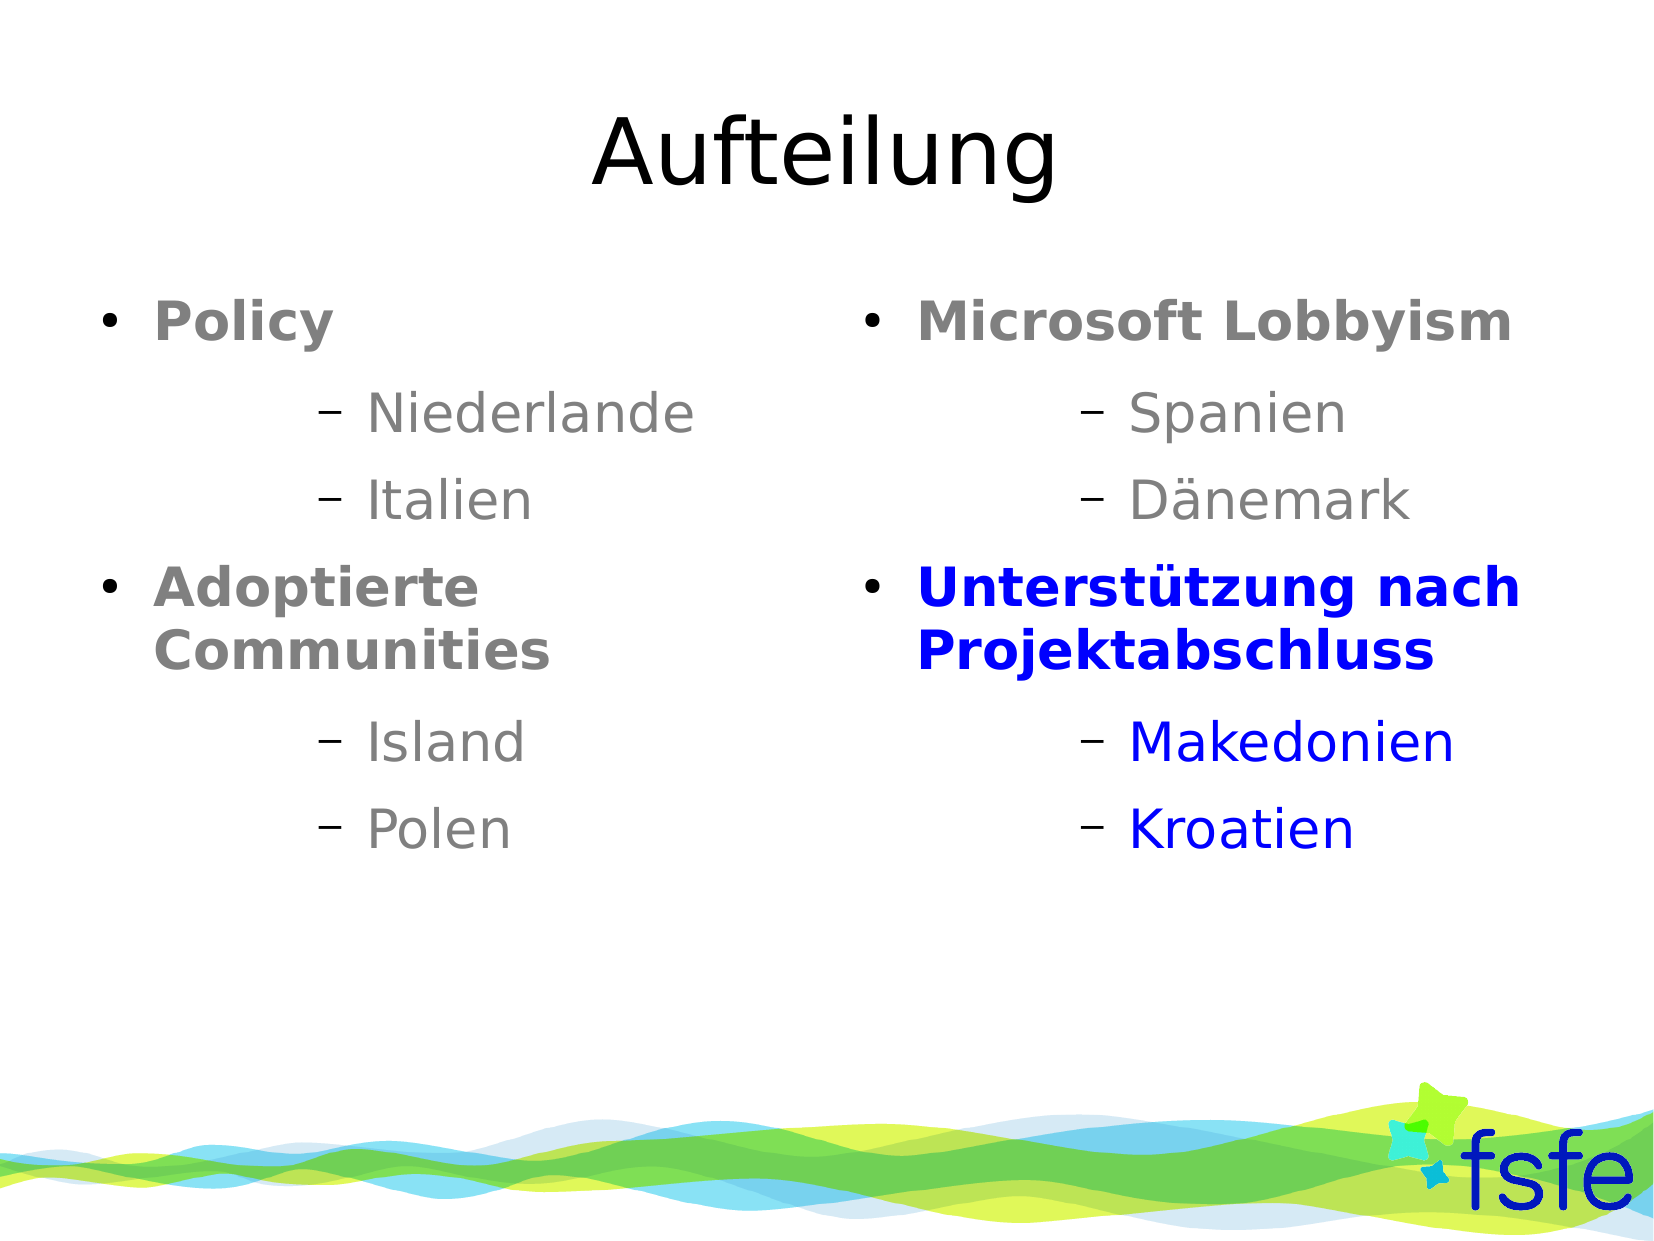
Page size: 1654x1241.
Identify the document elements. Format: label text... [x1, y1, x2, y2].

list Microsoft Lobbyism Spanien Dänemark Unterstützung nach Projektabschluss Makedonien Kroatien [845, 290, 1572, 1010]
list Policy Niederlande Italien Adoptierte Communities Island Polen [82, 290, 809, 1010]
title Aufteilung [82, 49, 1571, 257]
picture [0, 1081, 1654, 1241]
